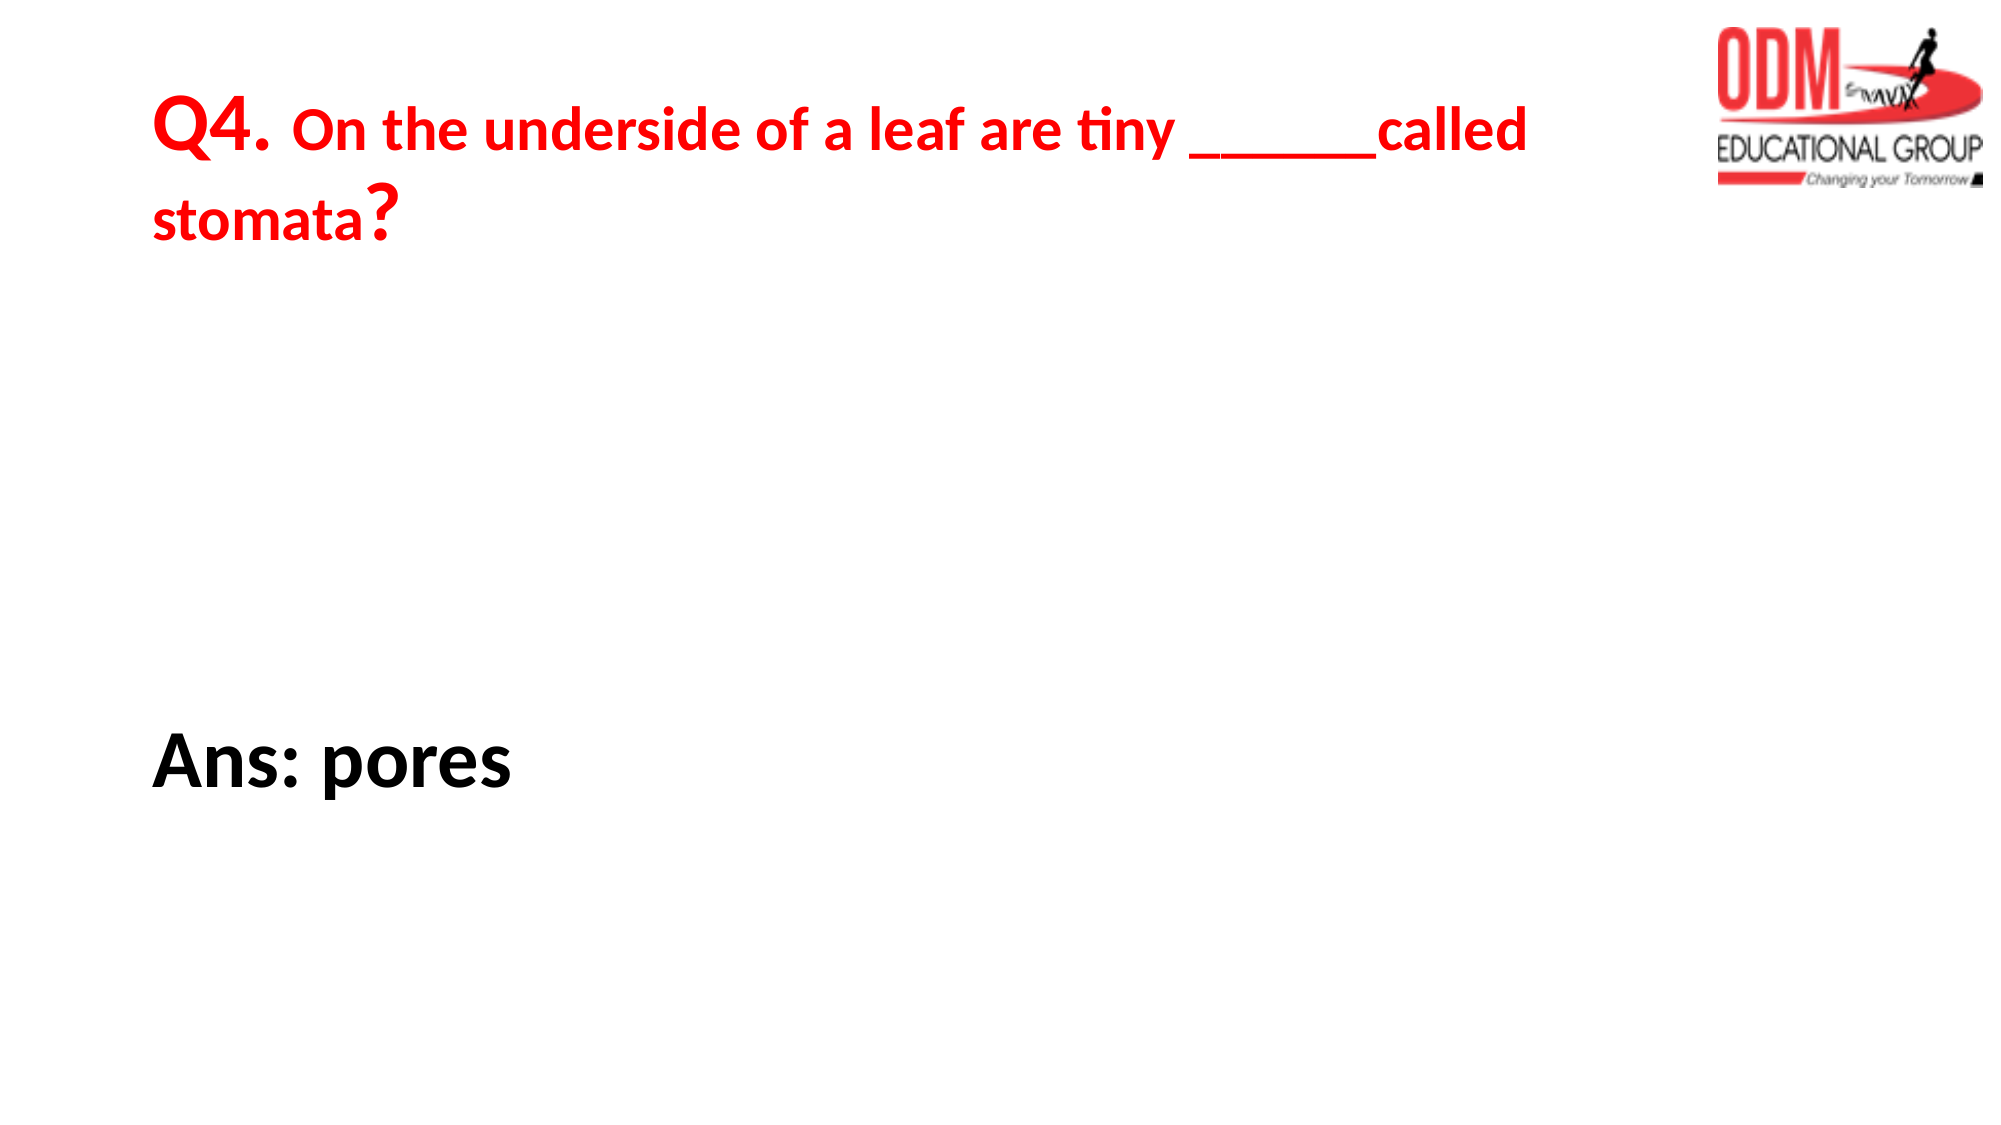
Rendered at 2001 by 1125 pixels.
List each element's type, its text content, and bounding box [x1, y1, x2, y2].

picture [1718, 27, 1983, 188]
list Ans: pores [137, 708, 1863, 896]
title Q4. On the underside of a leaf are tiny ______called stomata? [137, 59, 1684, 278]
